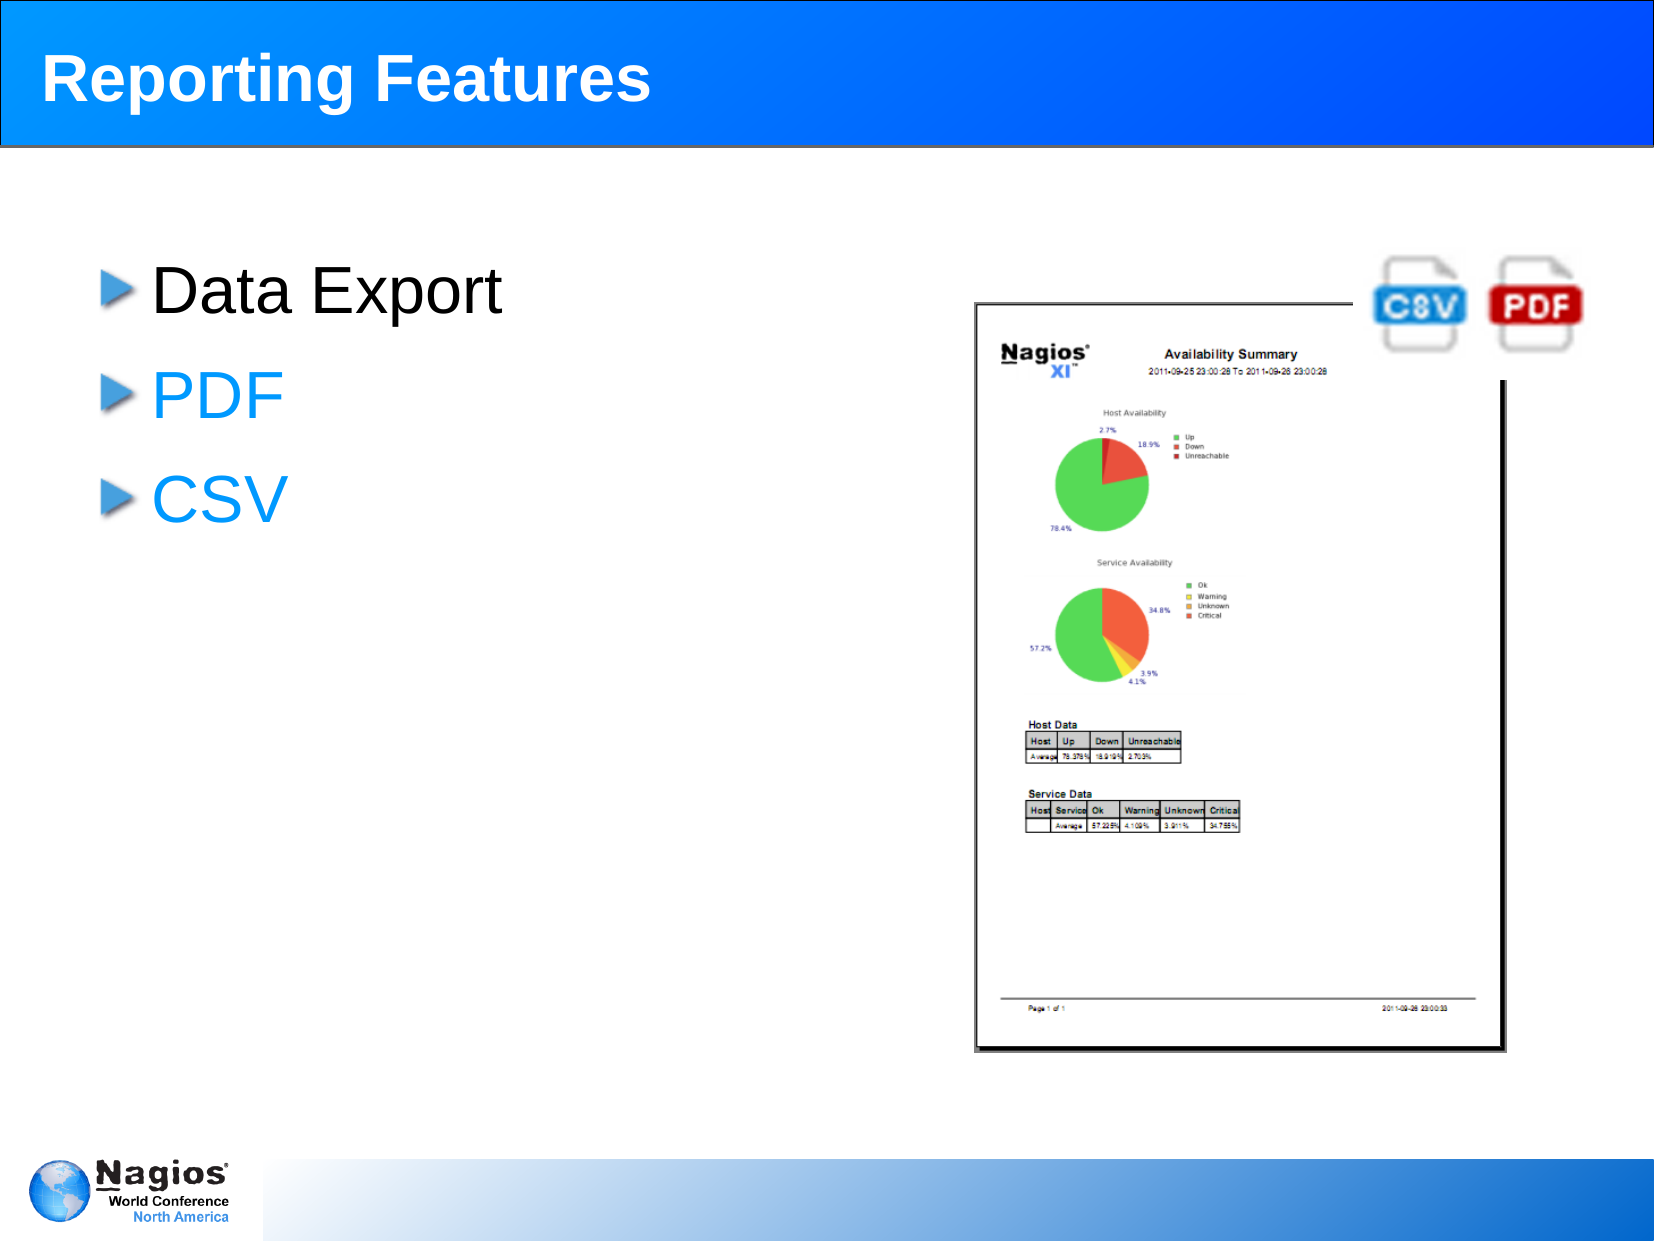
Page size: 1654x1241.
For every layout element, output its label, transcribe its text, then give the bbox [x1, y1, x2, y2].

picture [29, 1159, 229, 1235]
title Reporting Features [41, 36, 1248, 120]
list Data Export PDF CSV [80, 253, 1569, 1058]
picture [1353, 221, 1599, 381]
